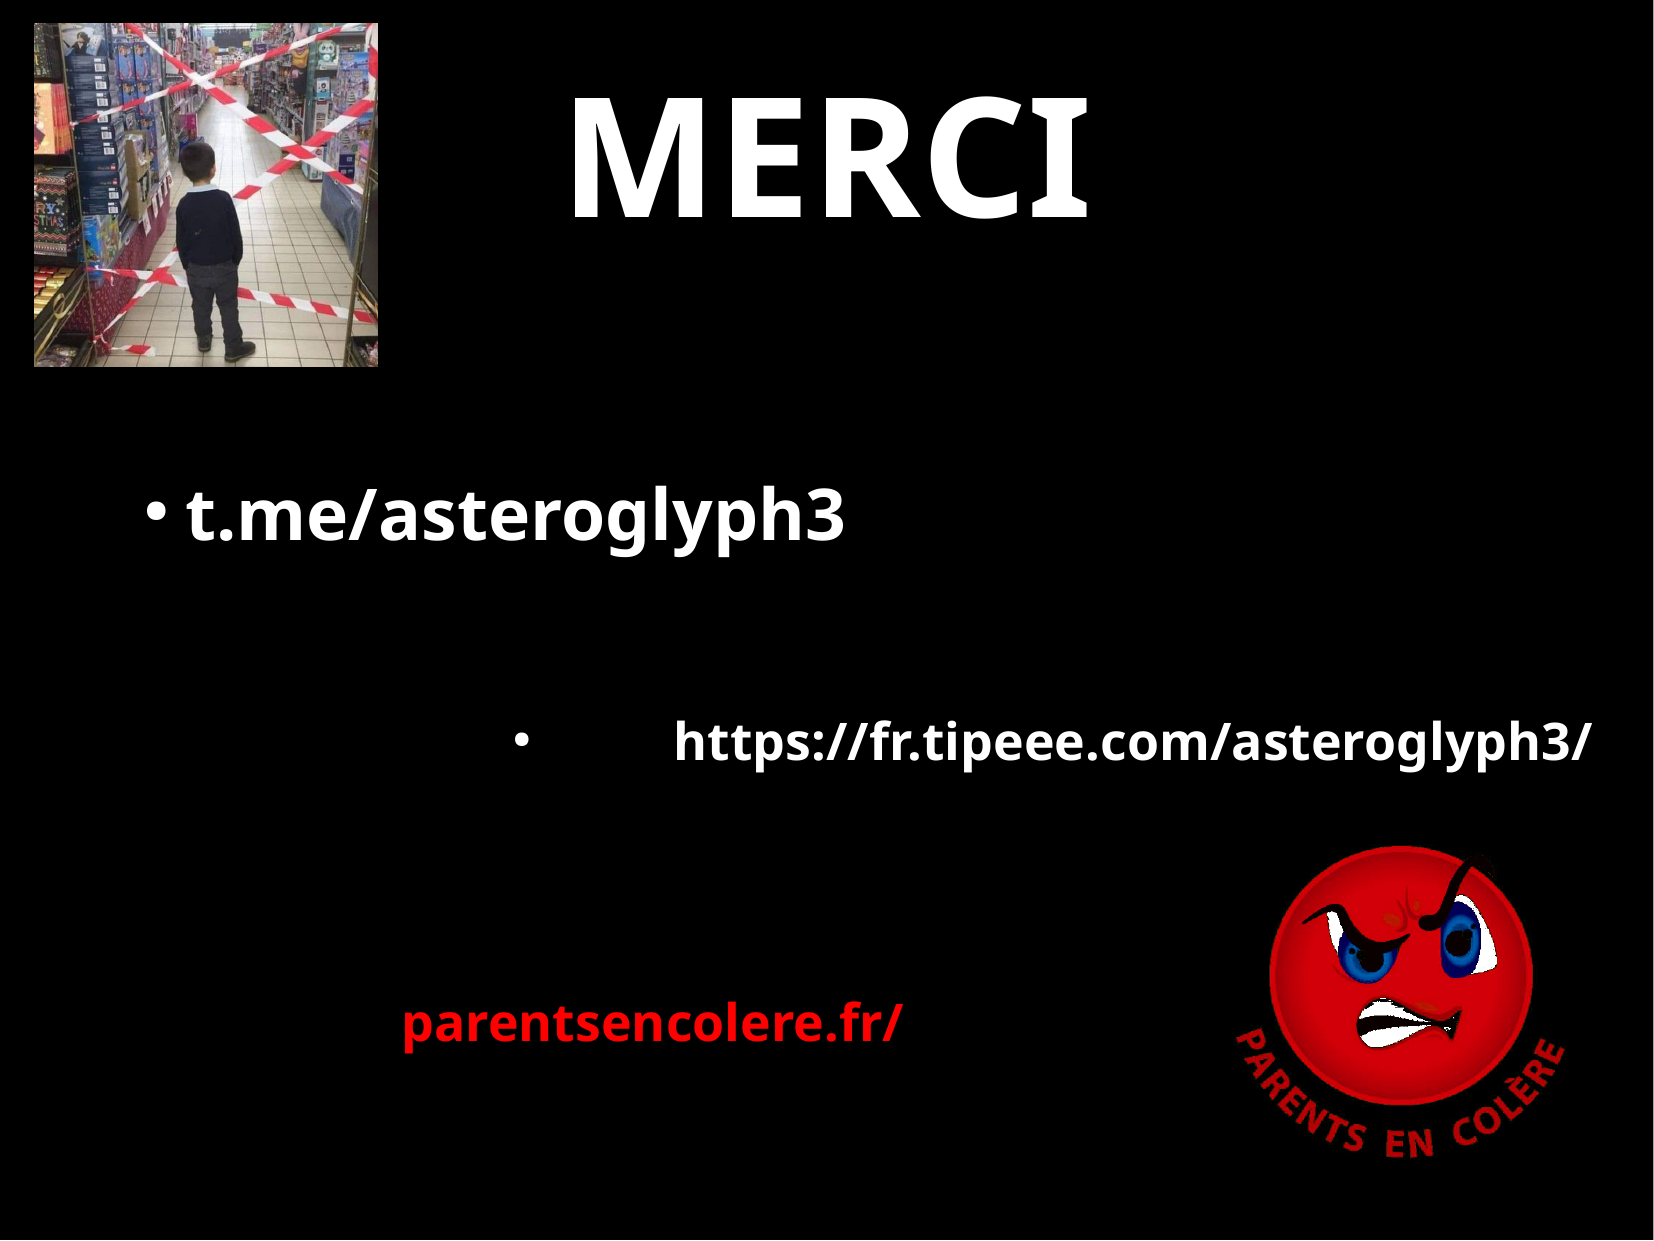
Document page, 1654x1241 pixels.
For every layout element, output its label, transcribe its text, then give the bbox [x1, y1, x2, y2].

title MERCI [378, 49, 1571, 257]
picture [34, 23, 378, 367]
picture [1204, 826, 1582, 1170]
list t.me/asteroglyph3 https://fr.tipeee.com/asteroglyph3/ parentsencolere.fr/ [129, 343, 1595, 1063]
text_box [23, 377, 1595, 1182]
